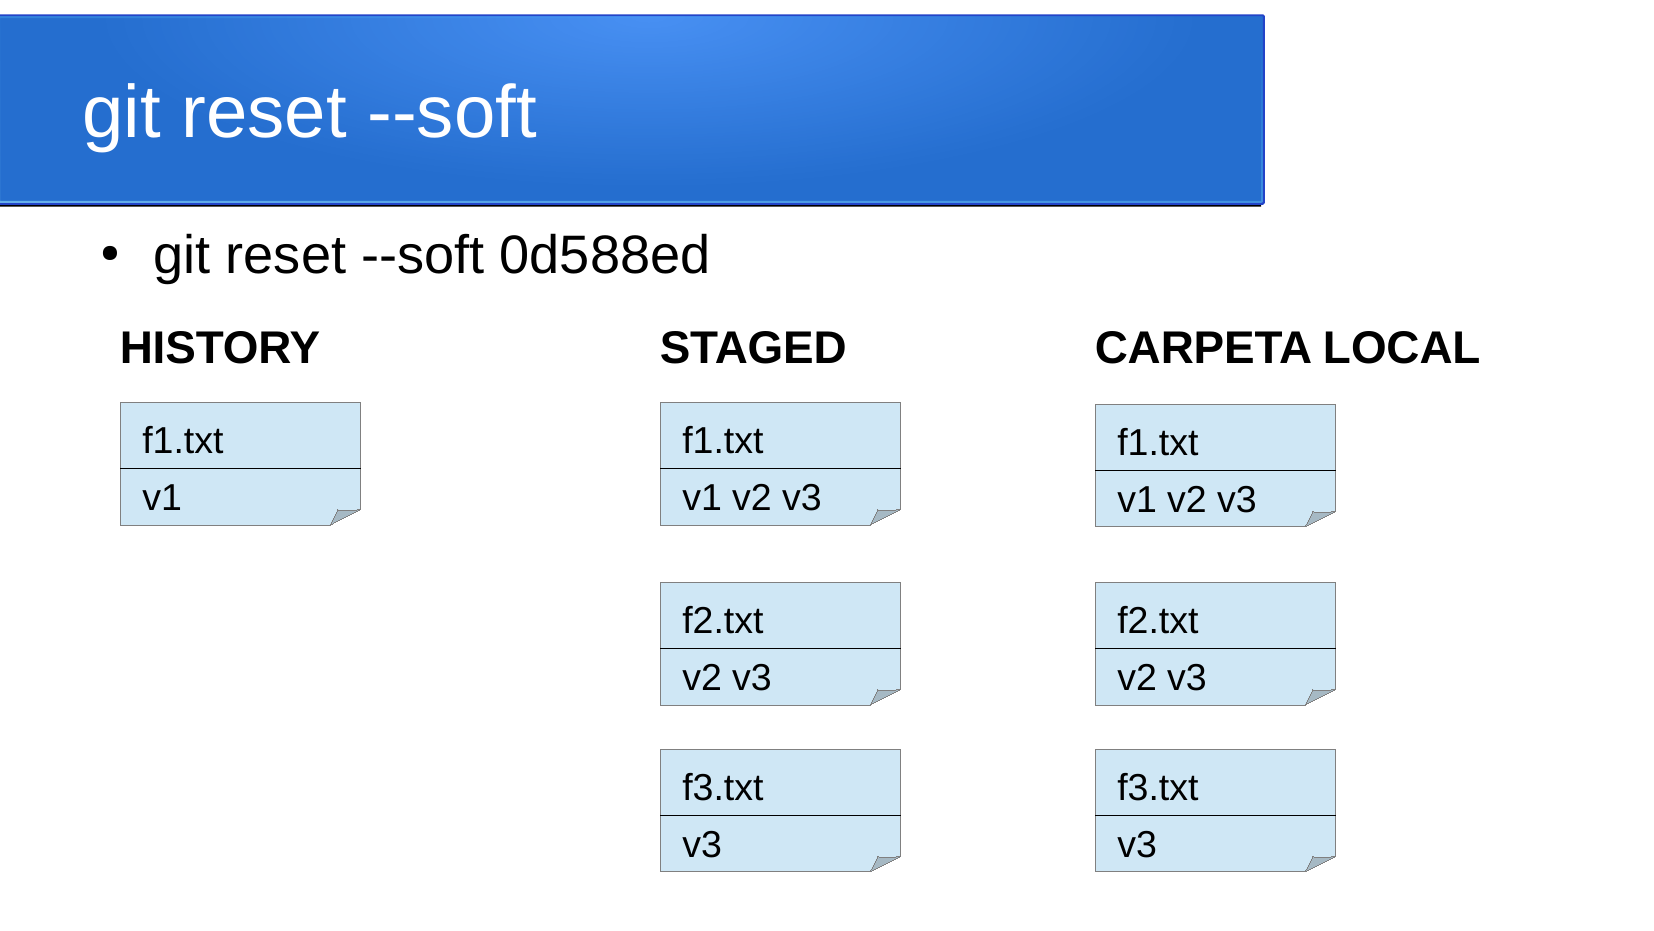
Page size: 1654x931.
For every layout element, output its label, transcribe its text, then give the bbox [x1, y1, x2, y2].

text_box v1 v2 v3 [667, 469, 871, 526]
text_box [1238, 649, 1336, 706]
text_box [660, 582, 901, 648]
text_box [331, 469, 361, 525]
text_box HISTORY [105, 315, 466, 382]
text_box v3 [667, 816, 803, 873]
text_box f2.txt [1102, 592, 1223, 648]
text_box [120, 469, 127, 526]
text_box [1291, 471, 1336, 527]
text_box [660, 402, 901, 468]
text_box [1095, 582, 1336, 648]
text_box [803, 816, 901, 872]
text_box [660, 816, 667, 872]
text_box [660, 649, 667, 706]
text_box [660, 749, 901, 815]
text_box [660, 469, 667, 526]
text_box [1095, 816, 1102, 872]
text_box [803, 649, 901, 706]
title git reset --soft [82, 35, 1235, 189]
text_box CARPETA LOCAL [1080, 315, 1546, 432]
text_box [1095, 749, 1336, 815]
text_box v2 v3 [1102, 649, 1238, 706]
text_box f1.txt [127, 412, 248, 468]
text_box v2 v3 [667, 649, 803, 706]
text_box f3.txt [667, 759, 788, 815]
text_box [1095, 404, 1336, 470]
text_box [1095, 649, 1102, 706]
text_box v1 [127, 469, 331, 526]
text_box STAGED [645, 315, 1006, 382]
text_box v3 [1102, 816, 1238, 873]
text_box [871, 469, 901, 525]
text_box f1.txt [667, 412, 788, 468]
text_box f3.txt [1102, 759, 1223, 815]
text_box v1 v2 v3 [1102, 471, 1291, 528]
text_box f1.txt [1102, 414, 1223, 470]
list git reset --soft 0d588ed [82, 224, 1571, 901]
text_box [120, 402, 361, 468]
text_box f2.txt [667, 592, 788, 648]
text_box [1238, 816, 1336, 872]
text_box [1095, 471, 1102, 527]
